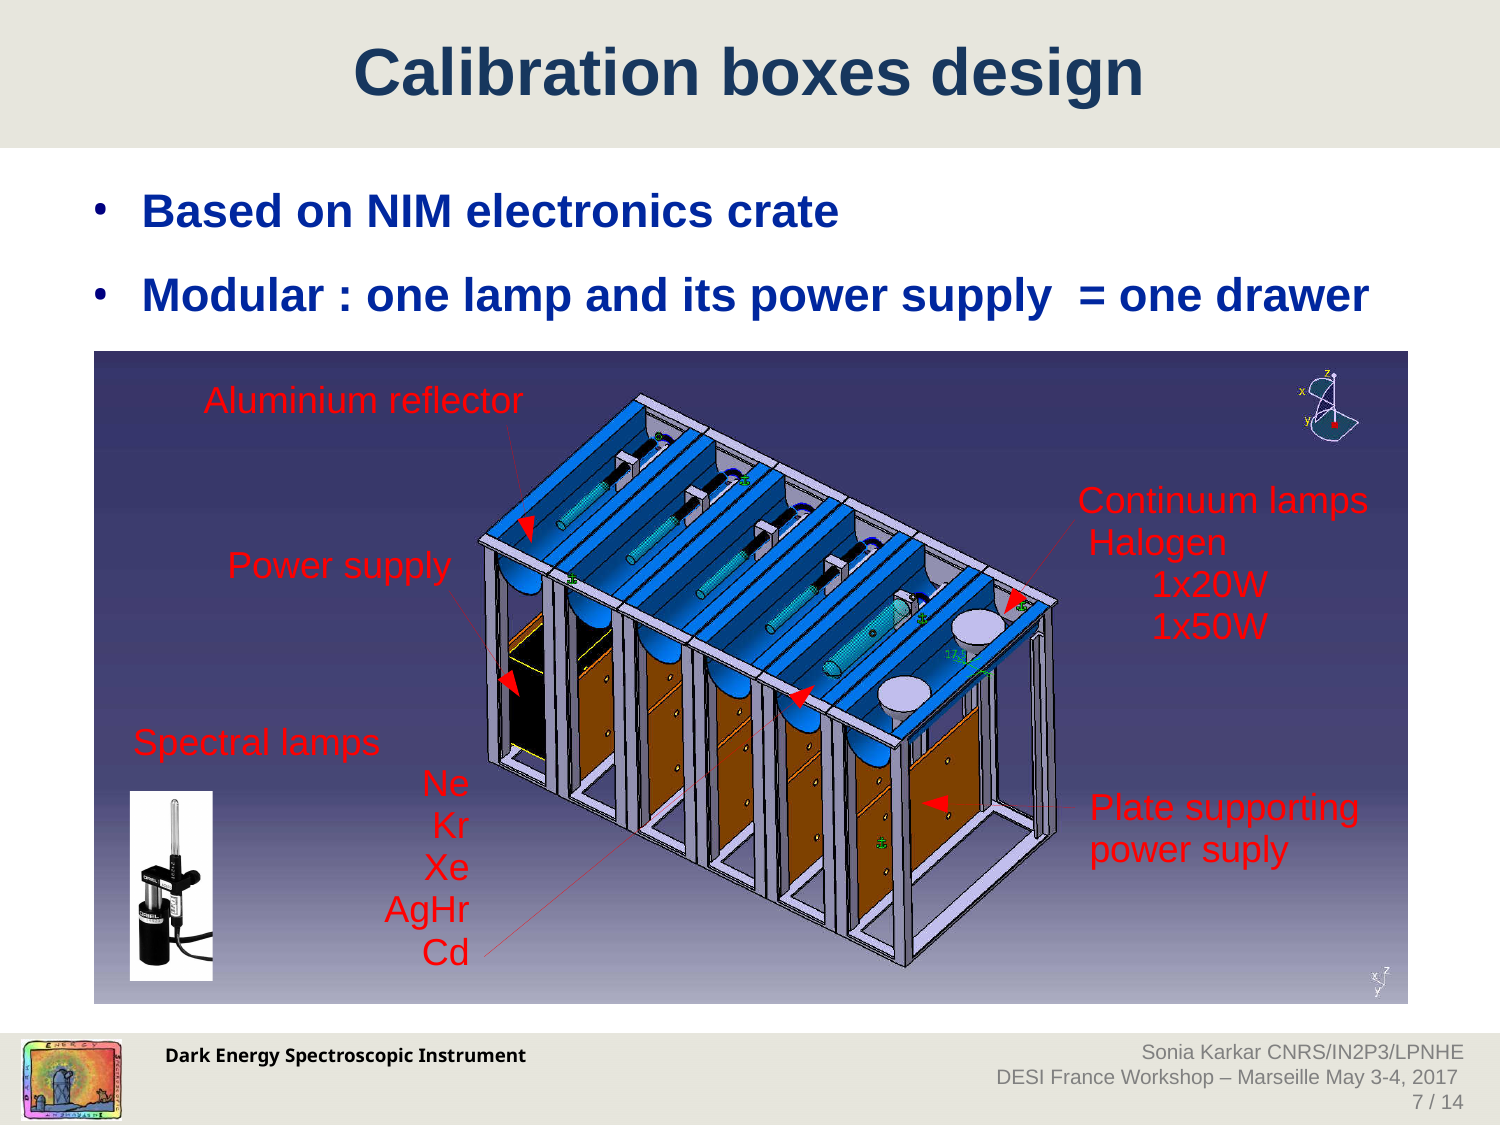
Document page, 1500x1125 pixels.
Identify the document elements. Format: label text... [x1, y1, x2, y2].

text_box Aluminium reflector [188, 372, 556, 438]
title Calibration boxes design [0, 0, 1500, 148]
list Based on NIM electronics crate Modular : one lamp and its power supply = one drawer [75, 180, 1425, 367]
text_box Power supply [212, 537, 479, 603]
picture [0, 1033, 1500, 1125]
text_box Spectral lamps Ne Kr Xe AgHr Cd [118, 713, 485, 981]
text_box Plate supporting power suply [1074, 779, 1382, 879]
picture [94, 367, 1408, 1004]
text_box Continuum lamps Halogen 1x20W 1x50W [1062, 472, 1394, 656]
